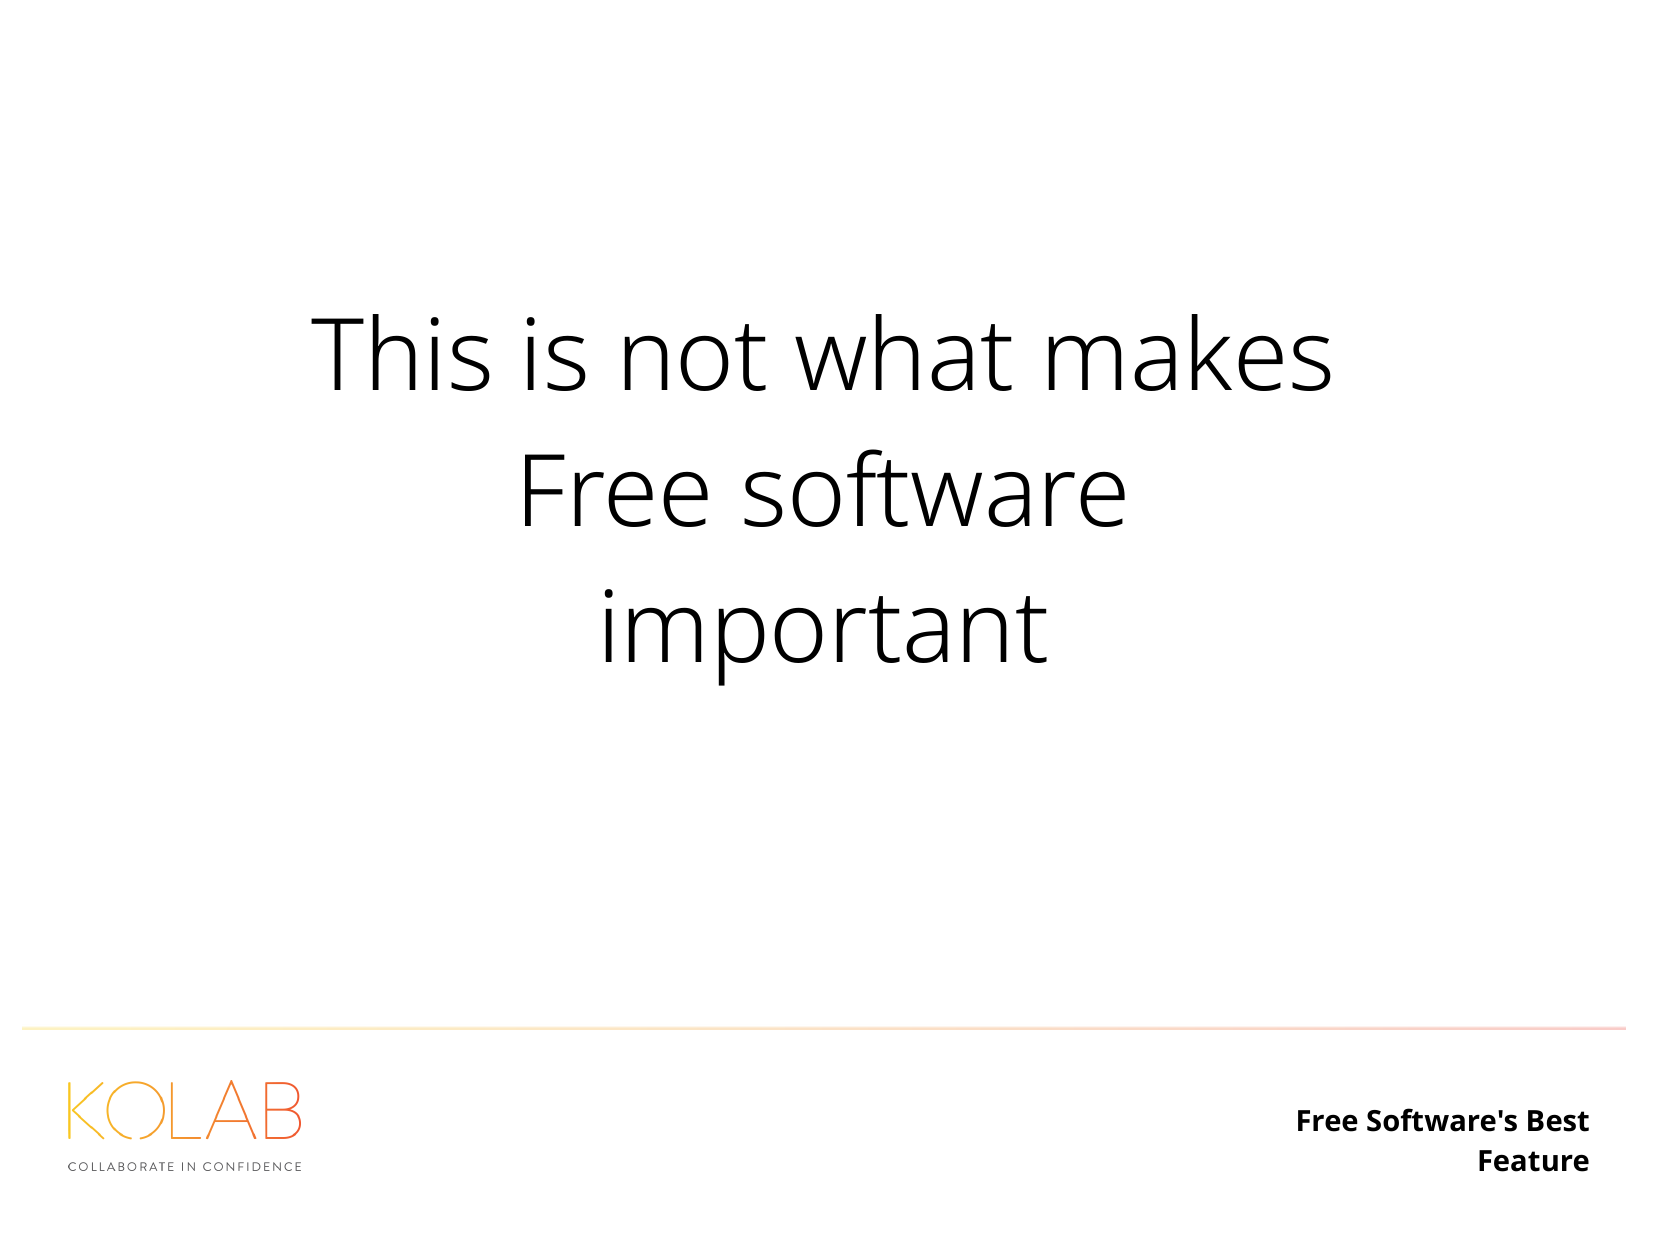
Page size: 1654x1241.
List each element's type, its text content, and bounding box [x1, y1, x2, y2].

title This is not what makes Free software important [79, 313, 1568, 663]
picture [22, 1023, 1626, 1030]
picture [68, 1080, 301, 1171]
